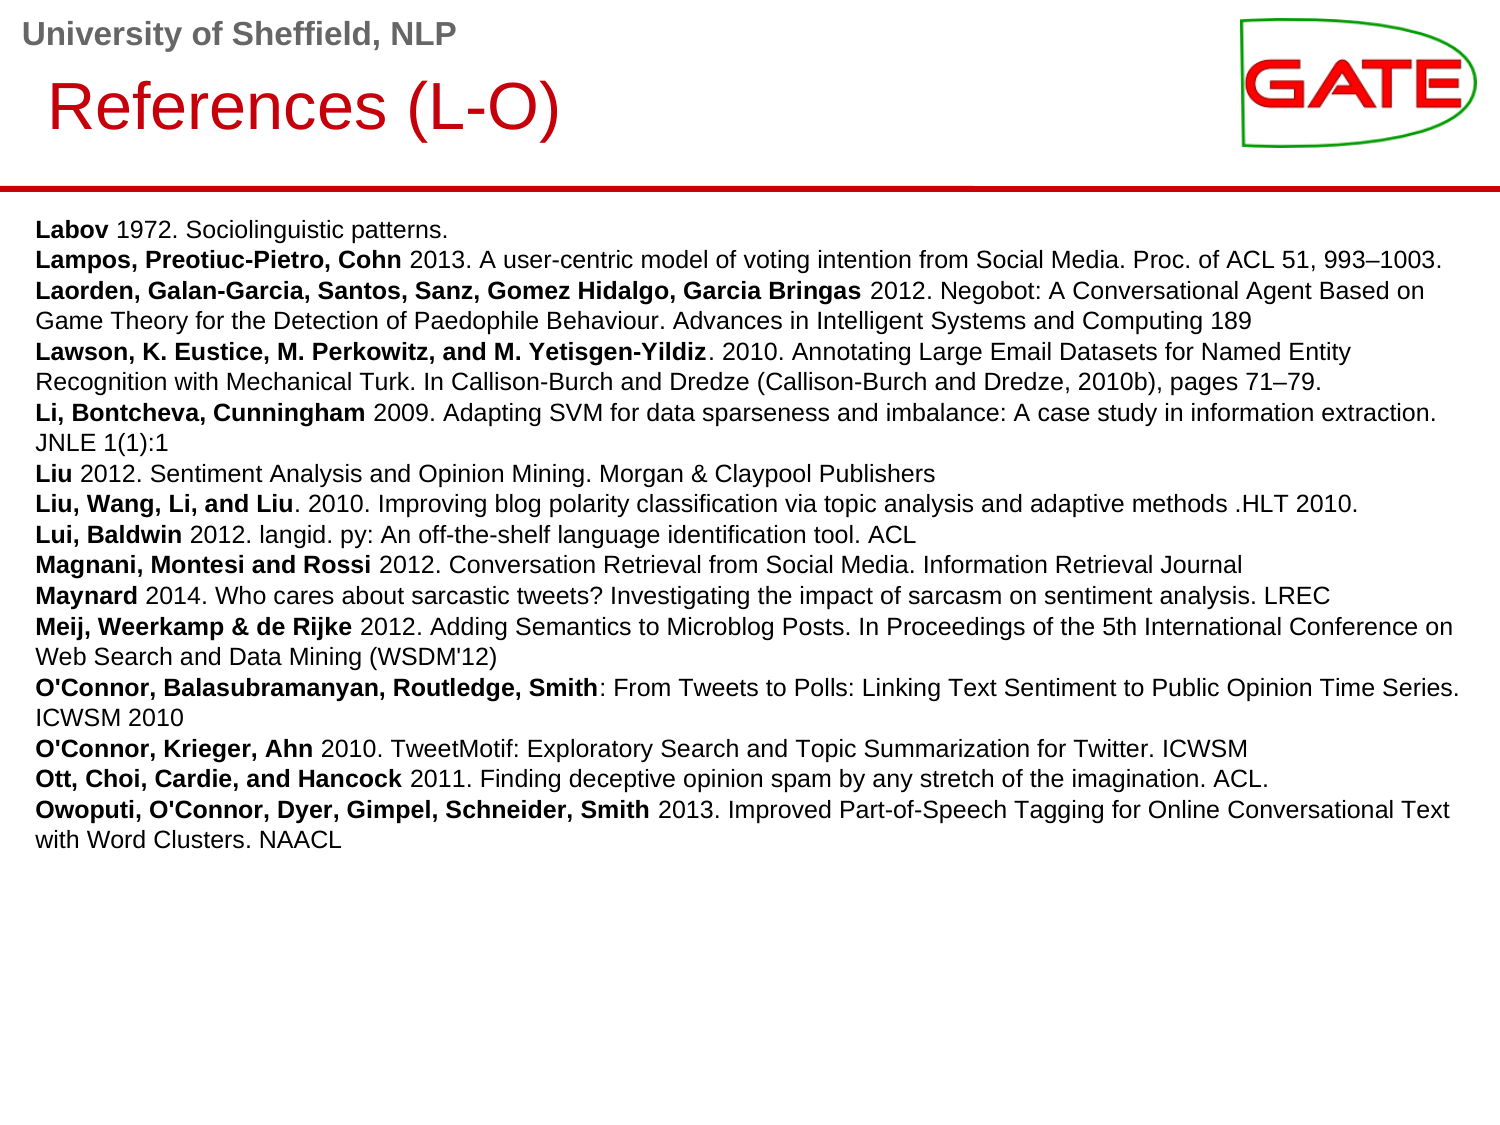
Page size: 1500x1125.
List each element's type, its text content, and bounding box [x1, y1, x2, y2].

text_box Labov 1972. Sociolinguistic patterns. Lampos, Preotiuc-Pietro, Cohn 2013. A user-centric model of voting intention from Social Media. Proc. of ACL 51, 993‒1003. Laorden, Galan-Garcia, Santos, Sanz, Gomez Hidalgo, Garcia Bringas 2012. Negobot: A Conversational Agent Based on Game Theory for the Detection of Paedophile Behaviour. Advances in Intelligent Systems and Computing 189 Lawson, K. Eustice, M. Perkowitz, and M. Yetisgen-Yildiz. 2010. Annotating Large Email Datasets for Named Entity Recognition with Mechanical Turk. In Callison-Burch and Dredze (Callison-Burch and Dredze, 2010b), pages 71–79. Li, Bontcheva, Cunningham 2009. Adapting SVM for data sparseness and imbalance: A case study in information extraction. JNLE 1(1):1 Liu 2012. Sentiment Analysis and Opinion Mining. Morgan & Claypool Publishers Liu, Wang, Li, and Liu. 2010. Improving blog polarity classification via topic analysis and adaptive methods .HLT 2010. Lui, Baldwin 2012. langid. py: An off-the-shelf language identification tool. ACL Magnani, Montesi and Rossi 2012. Conversation Retrieval from Social Media. Information Retrieval Journal Maynard 2014. Who cares about sarcastic tweets? Investigating the impact of sarcasm on sentiment analysis. LREC Meij, Weerkamp & de Rijke 2012. Adding Semantics to Microblog Posts. In Proceedings of the 5th International Conference on Web Search and Data Mining (WSDM'12) O'Connor, Balasubramanyan, Routledge, Smith: From Tweets to Polls: Linking Text Sentiment to Public Opinion Time Series. ICWSM 2010 O'Connor, Krieger, Ahn 2010. TweetMotif: Exploratory Search and Topic Summarization for Twitter. ICWSM Ott, Choi, Cardie, and Hancock 2011. Finding deceptive opinion spam by any stretch of the imagination. ACL. Owoputi, O'Connor, Dyer, Gimpel, Schneider, Smith 2013. Improved Part-of-Speech Tagging for Online Conversational Text with Word Clusters. NAACL [35, 212, 1477, 1064]
picture [1240, 18, 1477, 148]
text_box References (L-O) [47, 47, 1267, 168]
